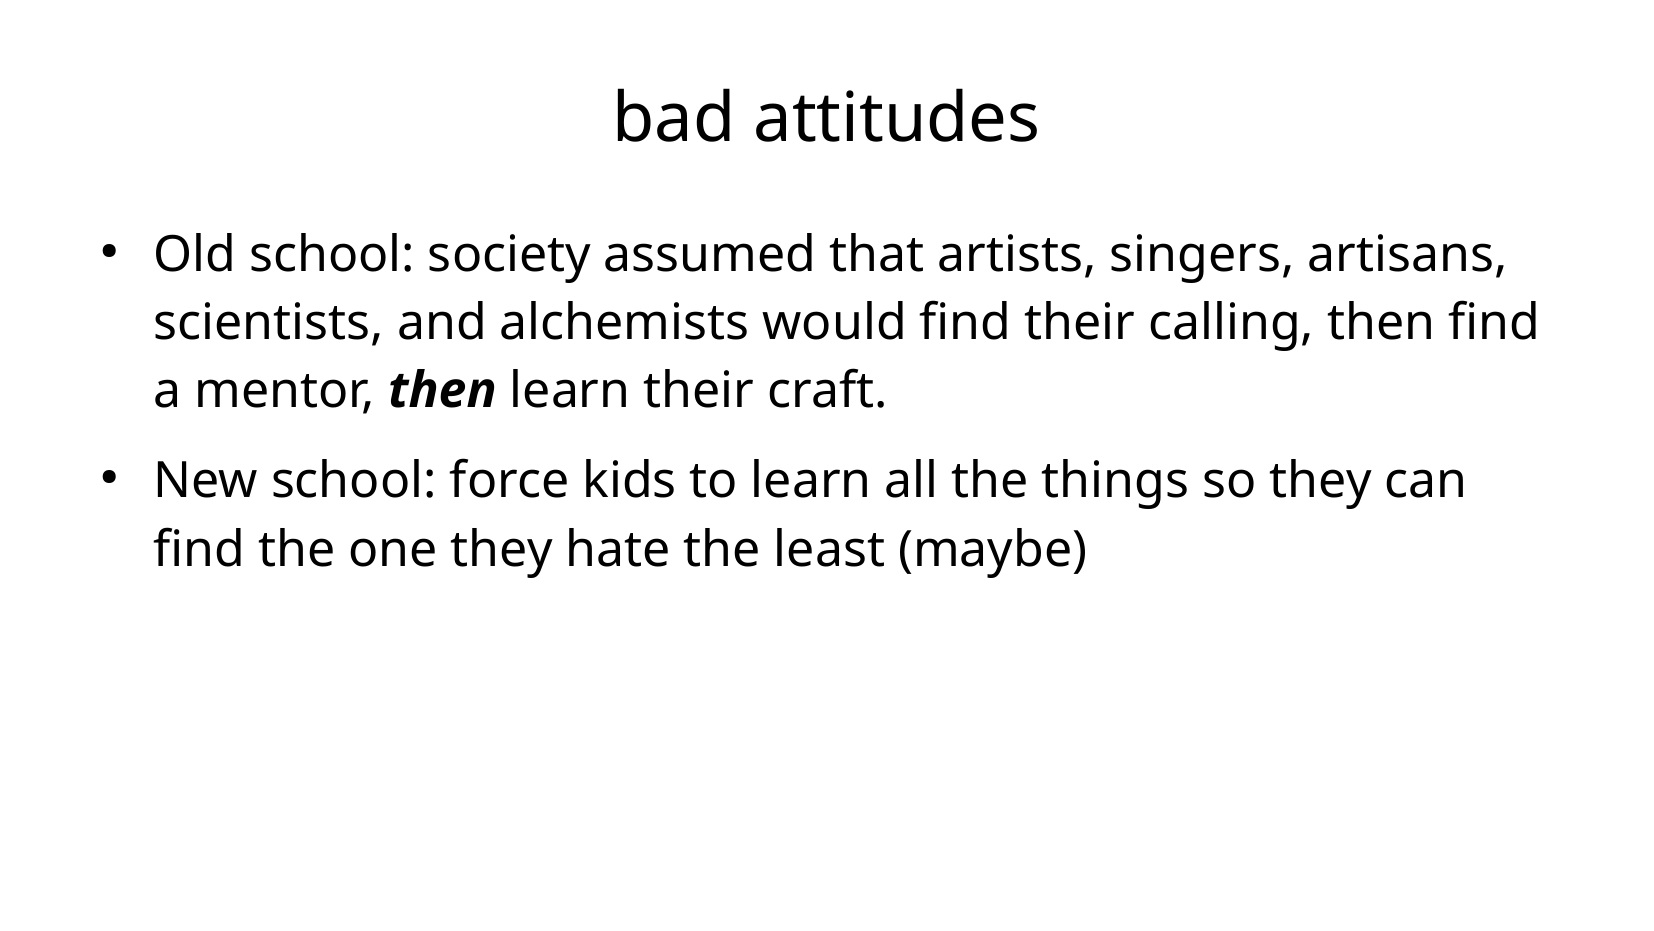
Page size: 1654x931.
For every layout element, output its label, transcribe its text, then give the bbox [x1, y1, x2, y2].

list Old school: society assumed that artists, singers, artisans, scientists, and alchemists would find their calling, then find a mentor, then learn their craft. New school: force kids to learn all the things so they can find the one they hate the least (maybe) [82, 217, 1571, 931]
title bad attitudes [82, 37, 1571, 193]
